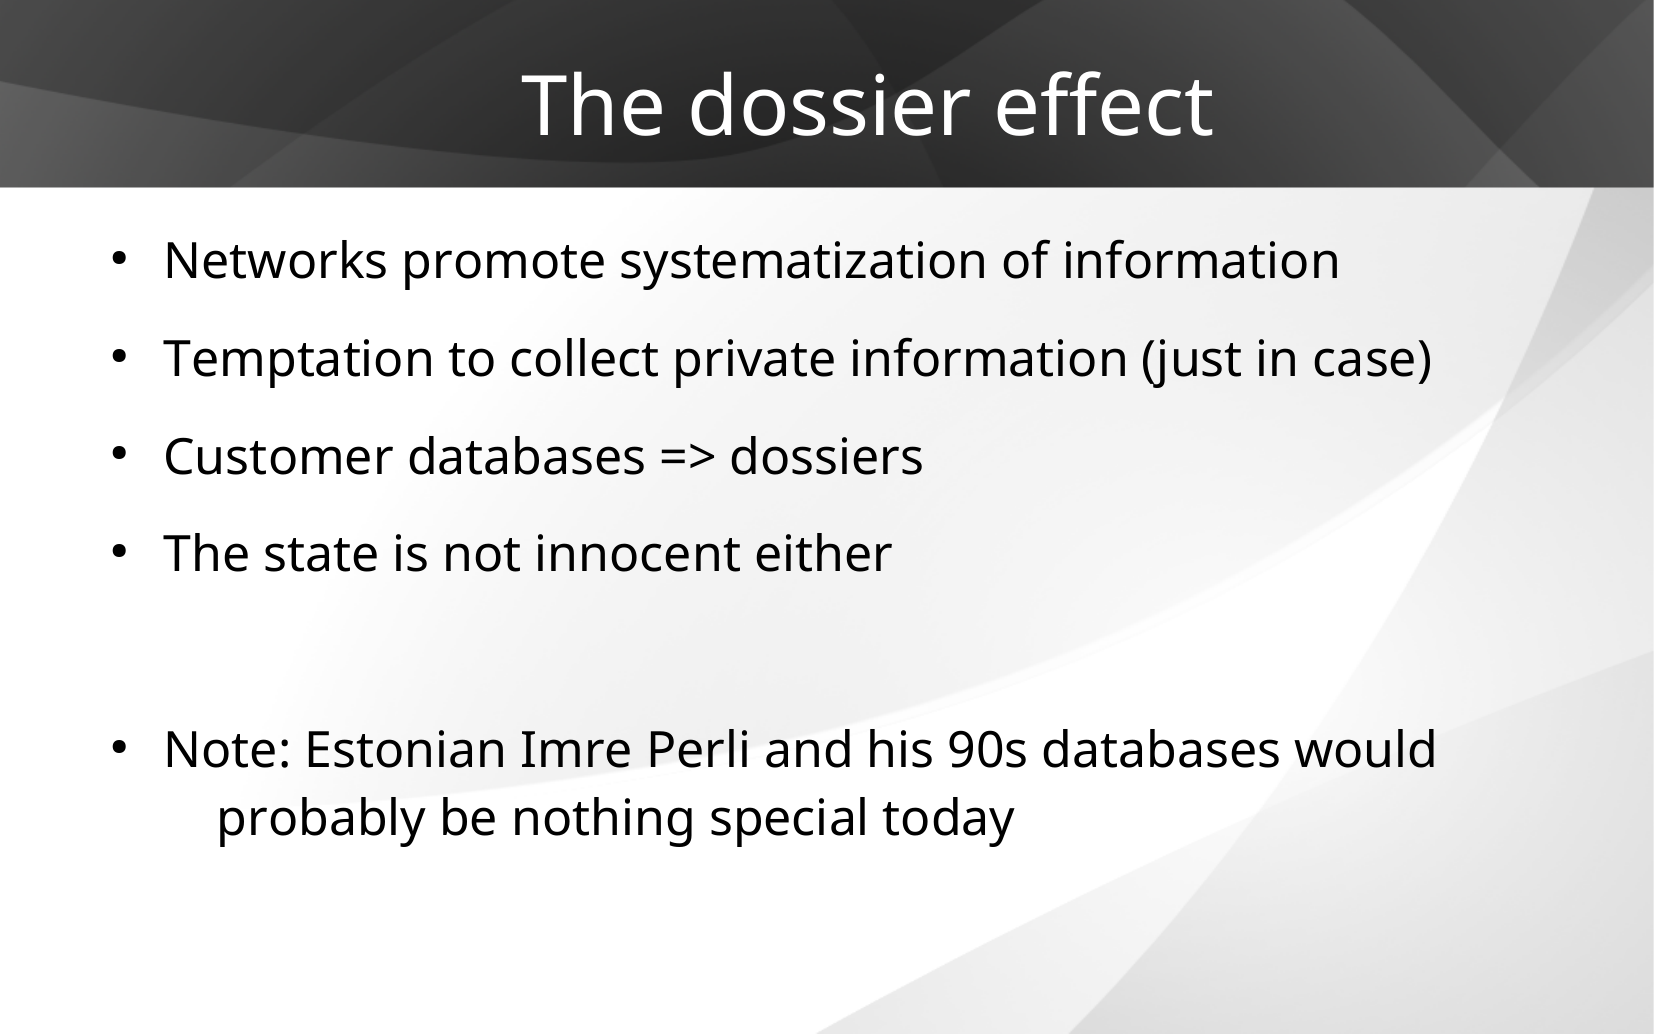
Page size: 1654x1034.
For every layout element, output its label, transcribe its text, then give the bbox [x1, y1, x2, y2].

picture [0, 0, 1654, 1034]
list Networks promote systematization of information Temptation to collect private information (just in case) Customer databases => dossiers The state is not innocent either Note: Estonian Imre Perli and his 90s databases would probably be nothing special today [75, 225, 1613, 1013]
title The dossier effect [124, 0, 1613, 208]
